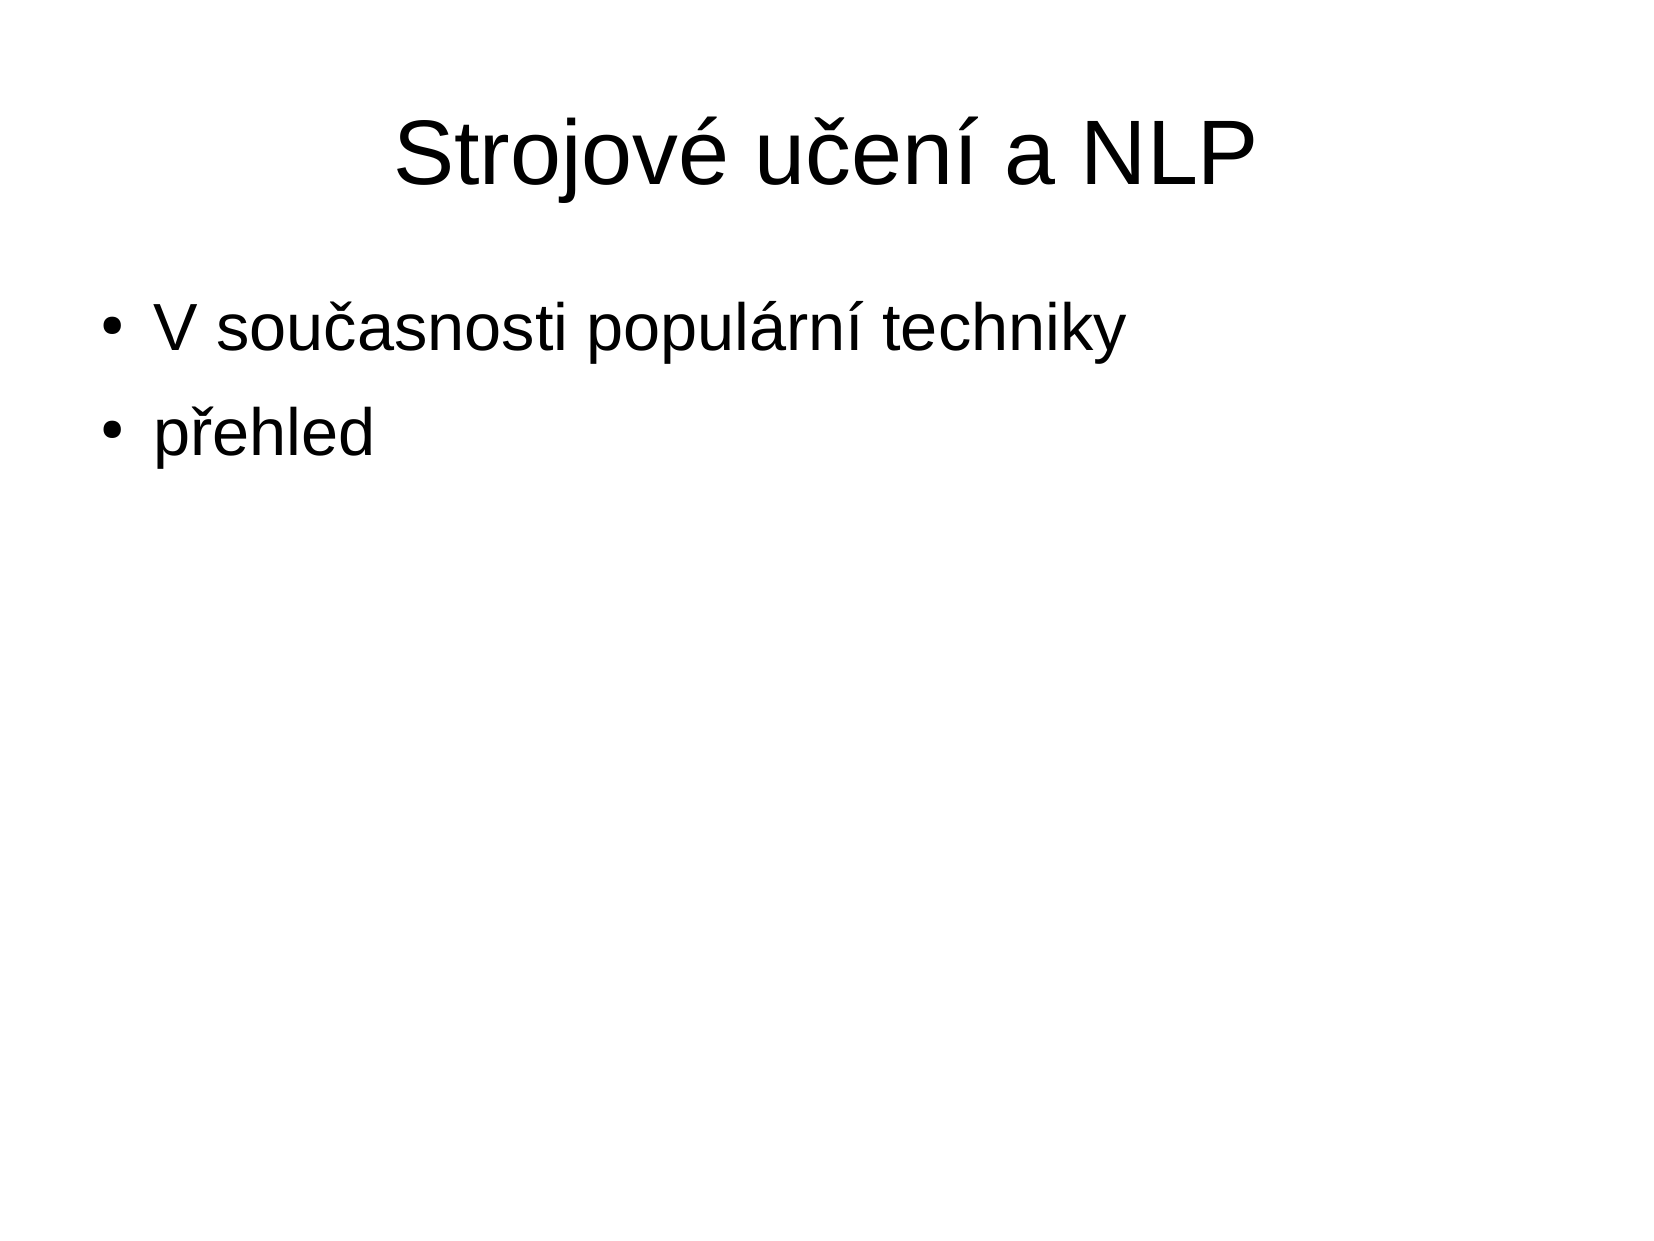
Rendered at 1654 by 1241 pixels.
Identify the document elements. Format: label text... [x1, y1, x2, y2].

title Strojové učení a NLP [82, 56, 1571, 250]
list V současnosti populární techniky přehled [82, 290, 1571, 1094]
